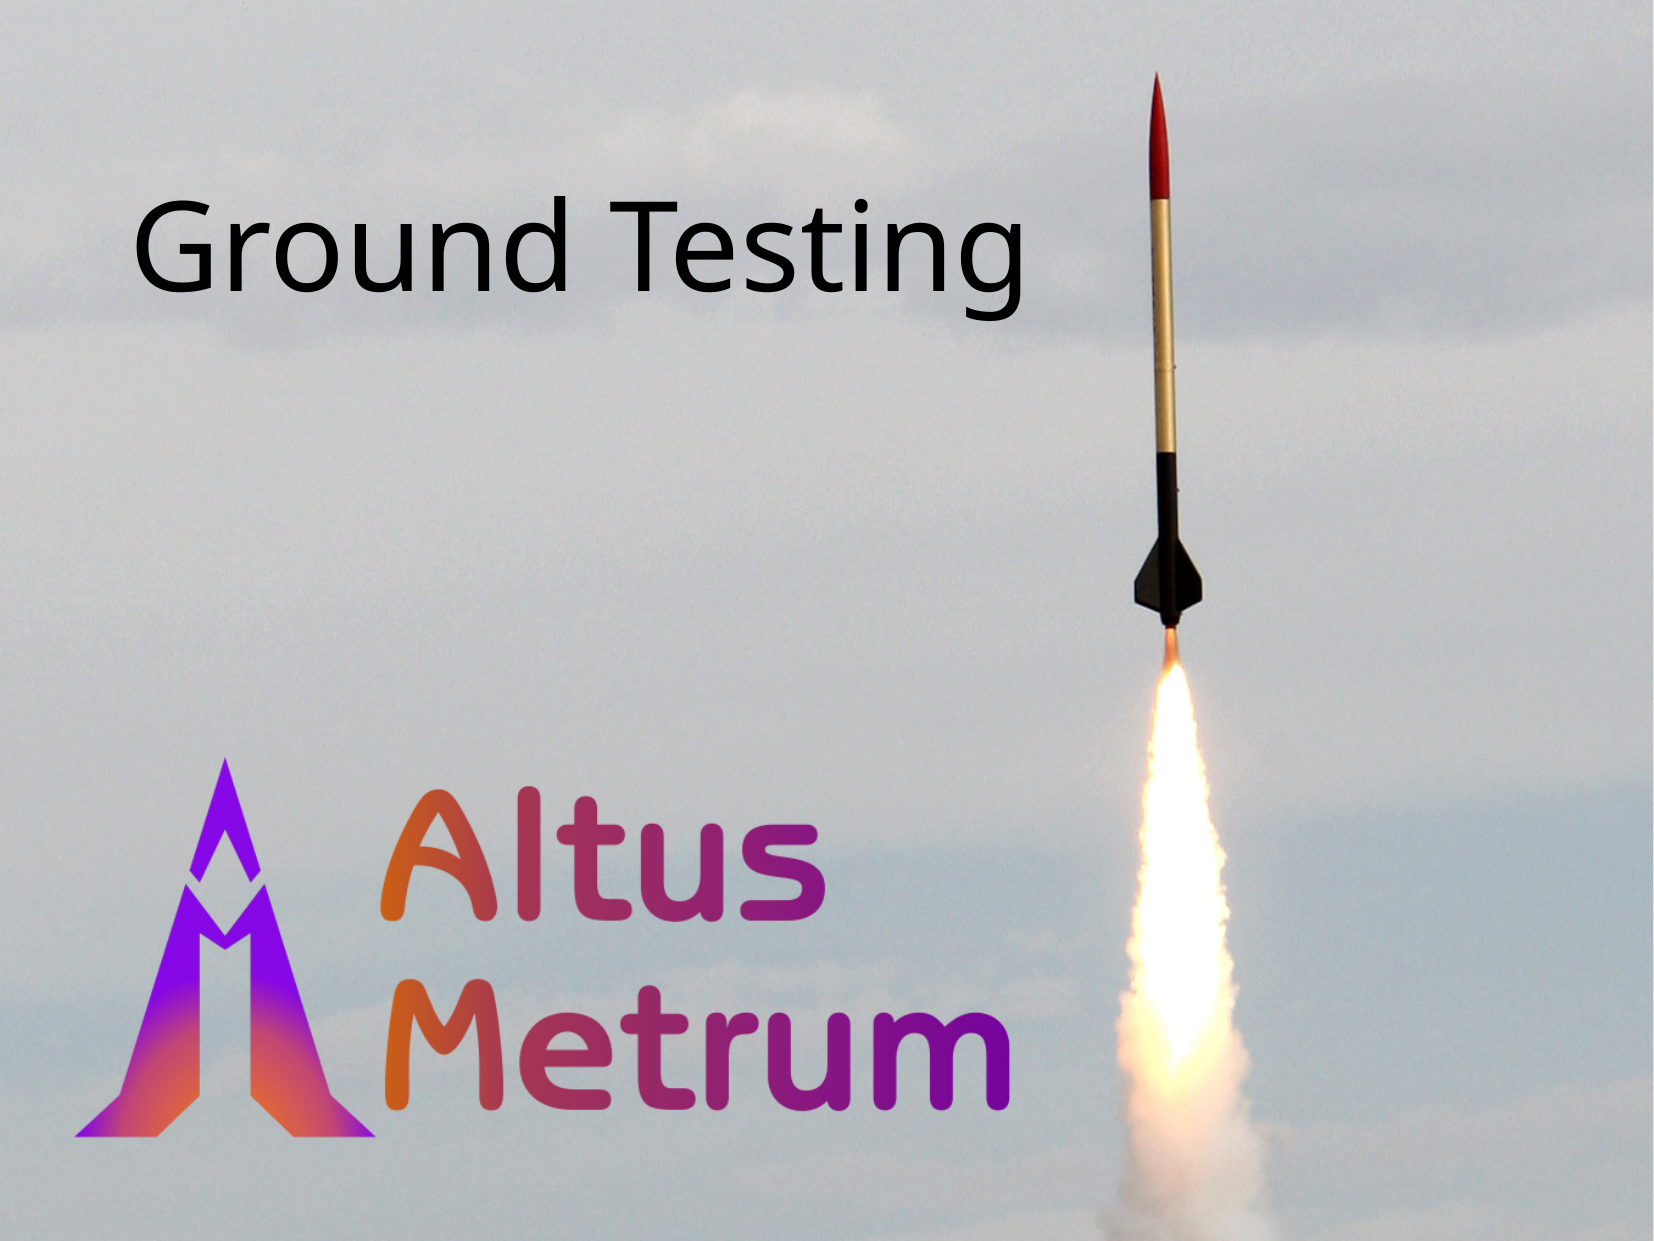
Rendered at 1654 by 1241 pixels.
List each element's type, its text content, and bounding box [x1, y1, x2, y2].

picture [0, 0, 1654, 1241]
text_box Ground Testing [74, 150, 1088, 540]
